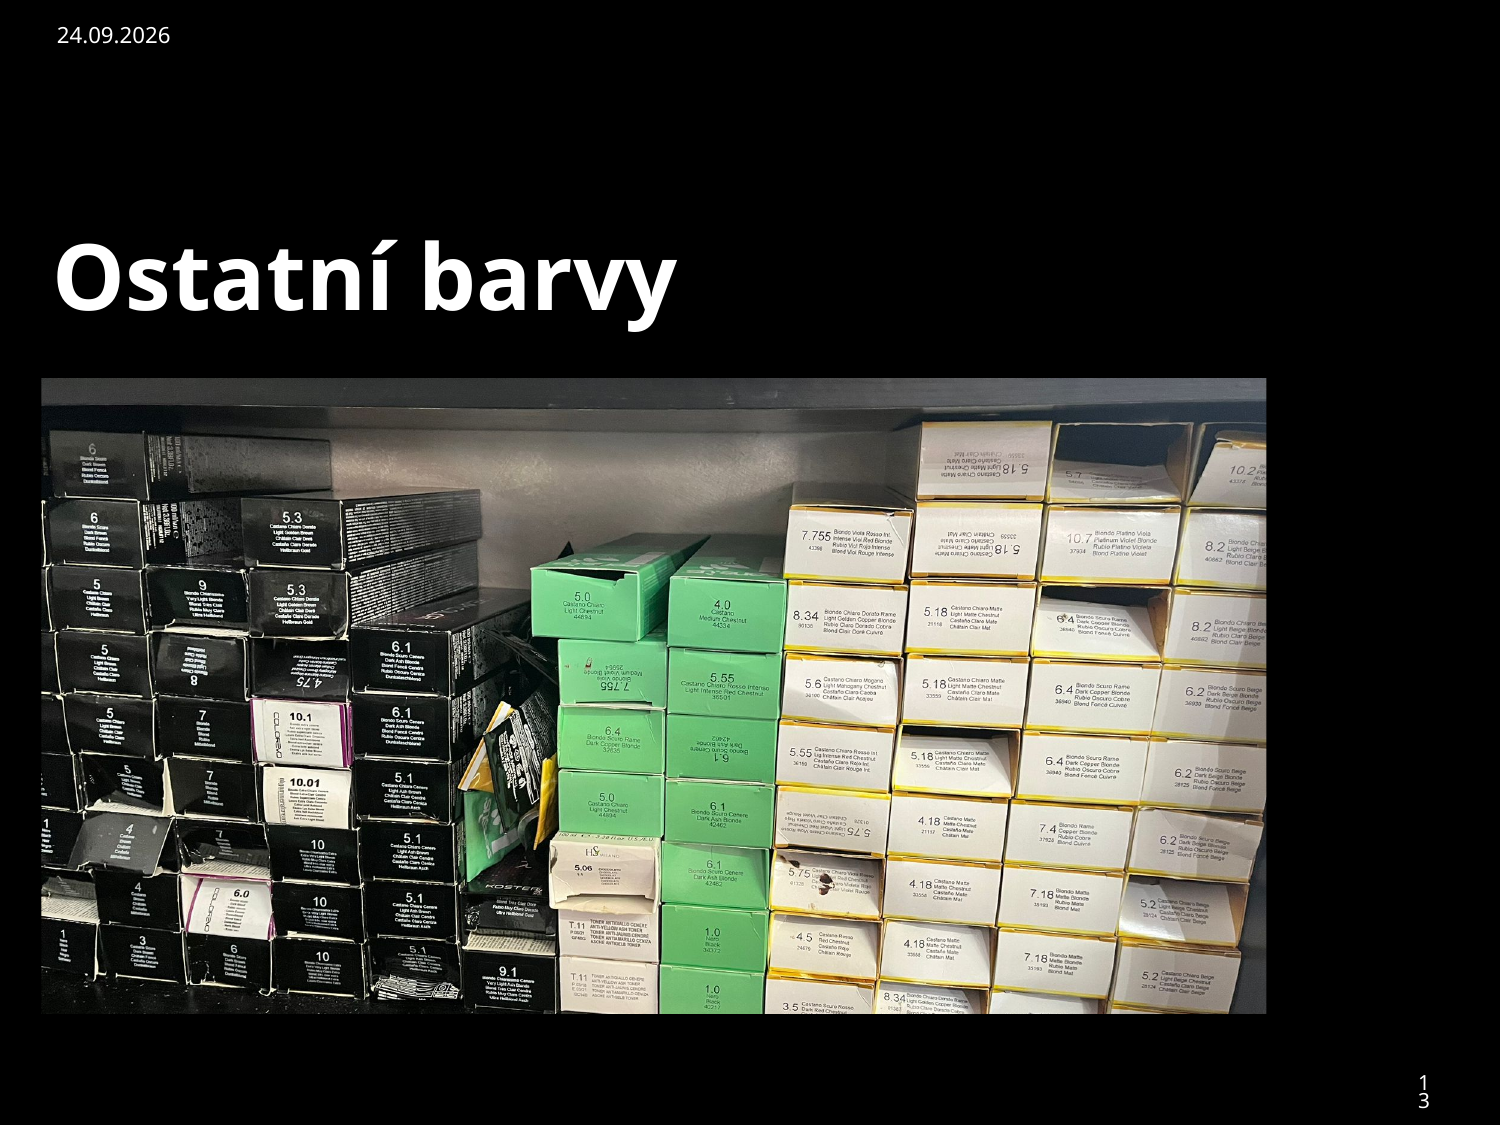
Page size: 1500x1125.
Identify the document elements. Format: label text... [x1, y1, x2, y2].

text_box 26.01.2026 [41, 10, 380, 63]
picture [41, 378, 1267, 1014]
text_box [903, 1053, 1456, 1114]
title Ostatní barvy [37, 101, 1263, 338]
